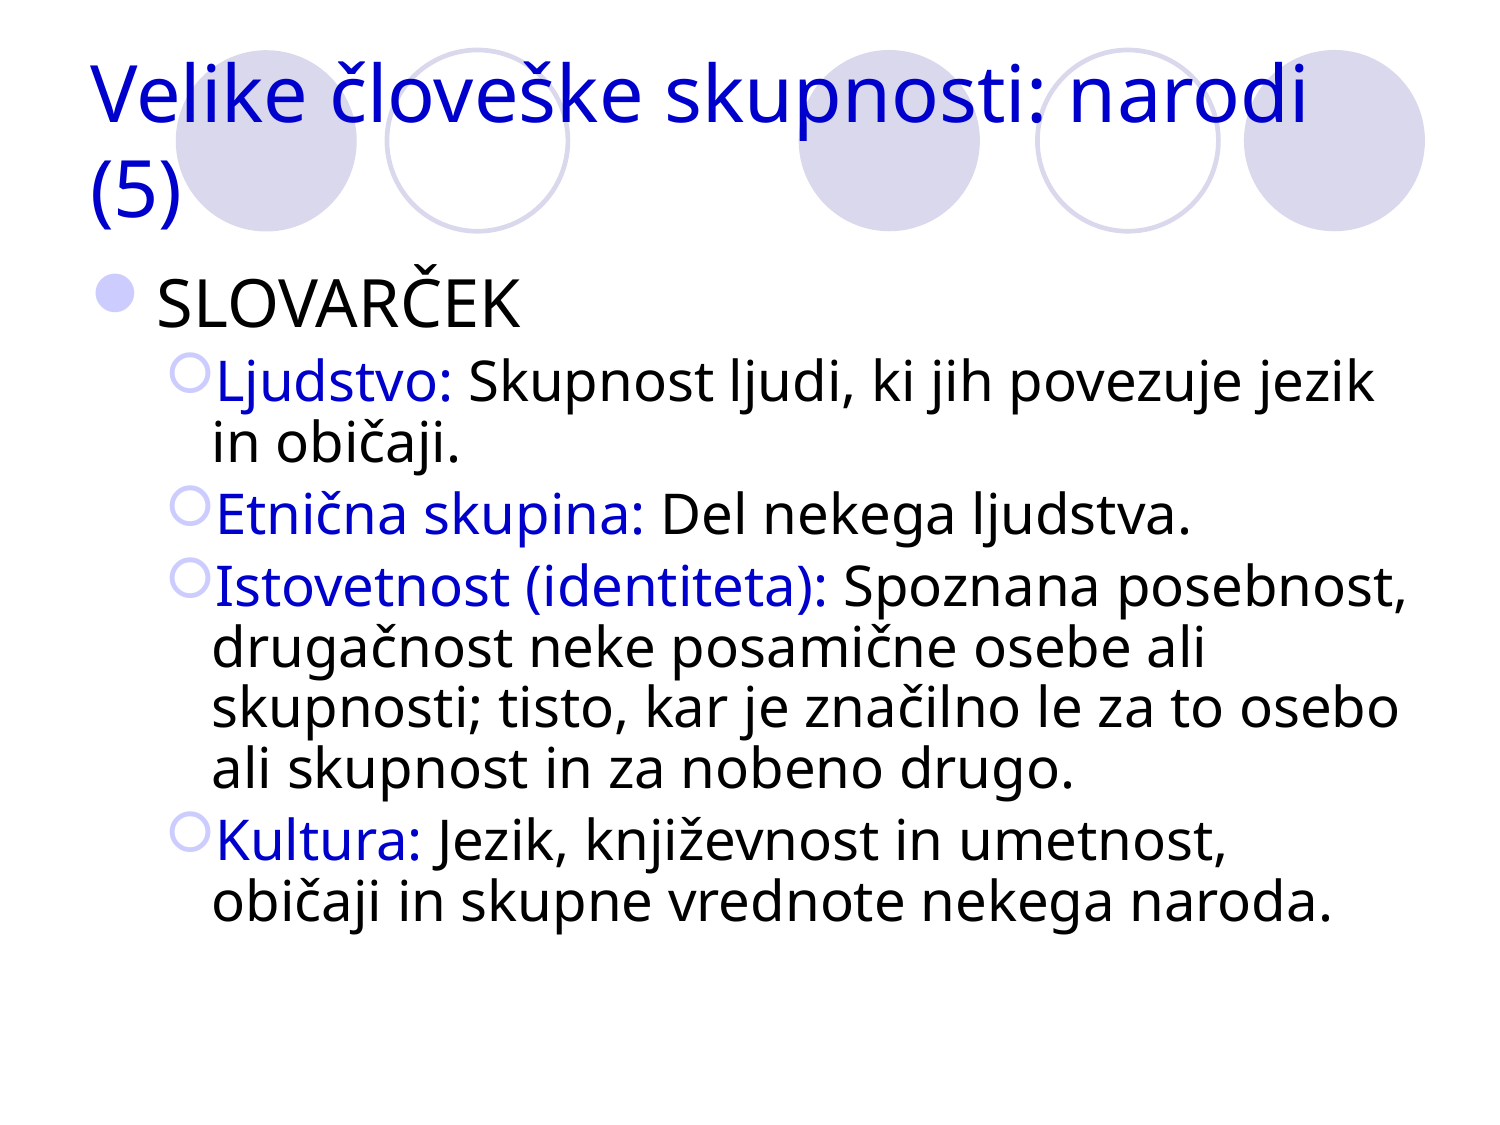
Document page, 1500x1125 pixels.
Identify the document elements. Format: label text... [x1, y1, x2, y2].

list SLOVARČEK Ljudstvo: Skupnost ljudi, ki jih povezuje jezik in običaji. Etnična skupina: Del nekega ljudstva. Istovetnost (identiteta): Spoznana posebnost, drugačnost neke posamične osebe ali skupnosti; tisto, kar je značilno le za to osebo ali skupnost in za nobeno drugo. Kultura: Jezik, književnost in umetnost, običaji in skupne vrednote nekega naroda. [75, 262, 1425, 1006]
title Velike človeške skupnosti: narodi (5) [75, 45, 1425, 233]
